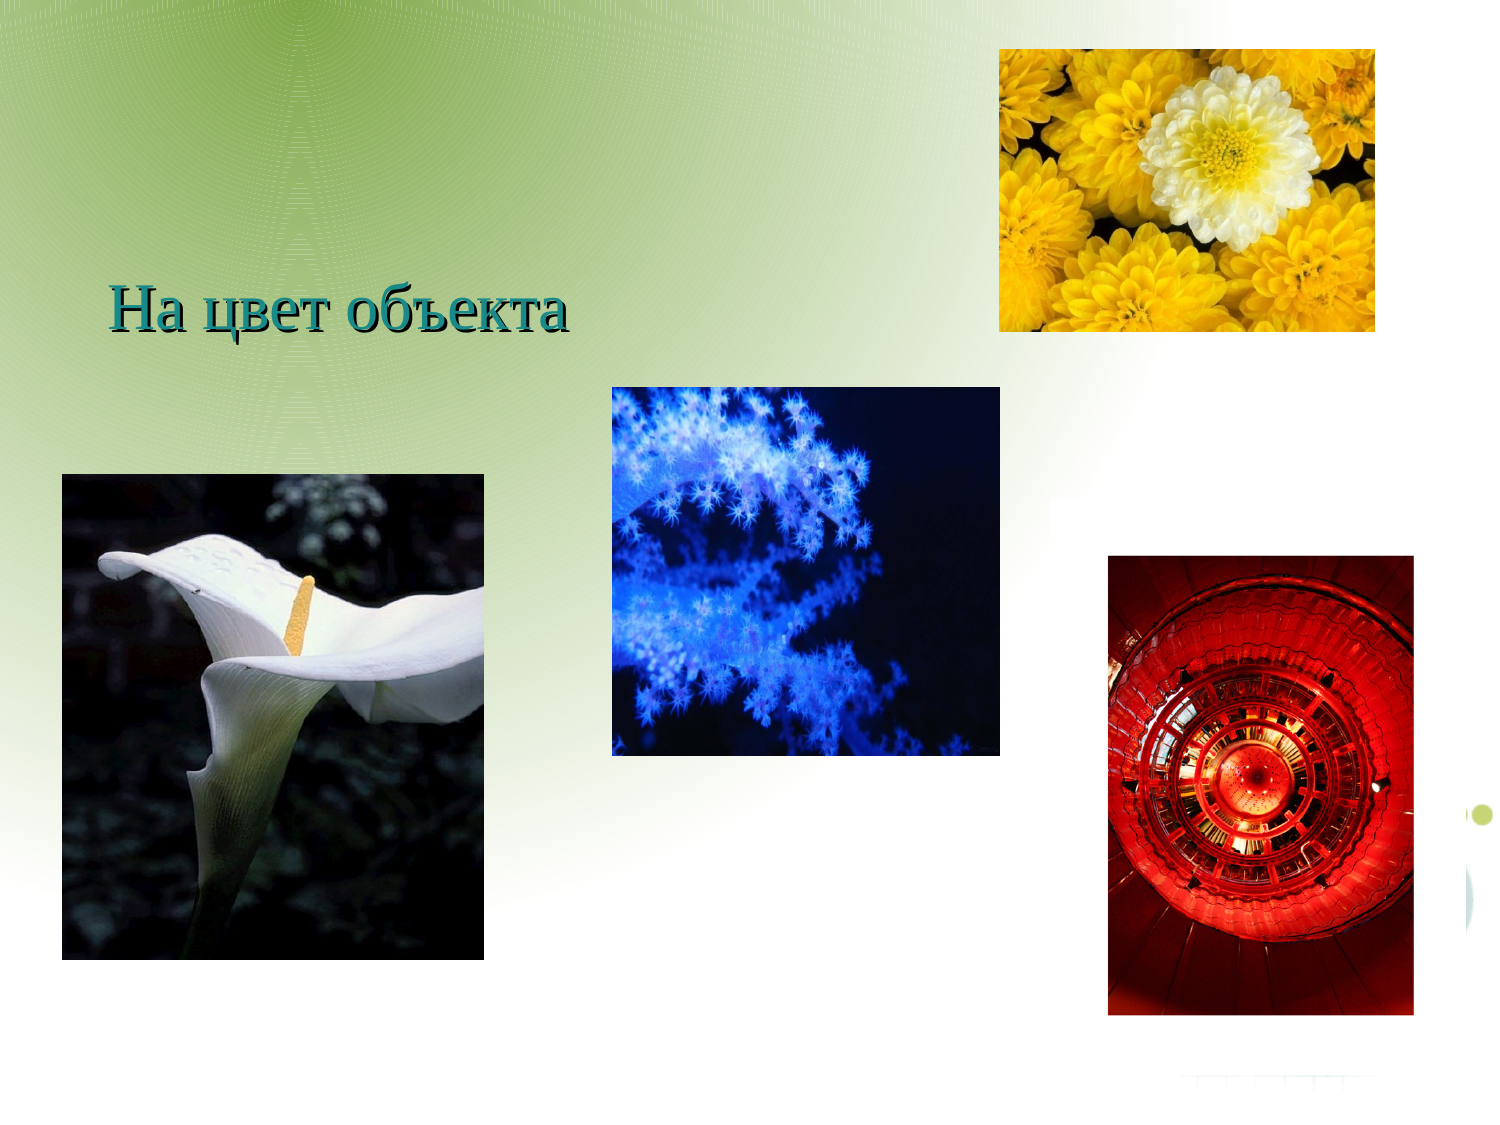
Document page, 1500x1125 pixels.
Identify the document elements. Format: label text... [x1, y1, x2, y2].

picture [62, 474, 484, 960]
picture [1050, 499, 1500, 1098]
picture [999, 49, 1375, 332]
list На цвет объекта [75, 262, 1426, 1006]
title [75, 45, 1426, 233]
picture [612, 387, 1000, 756]
